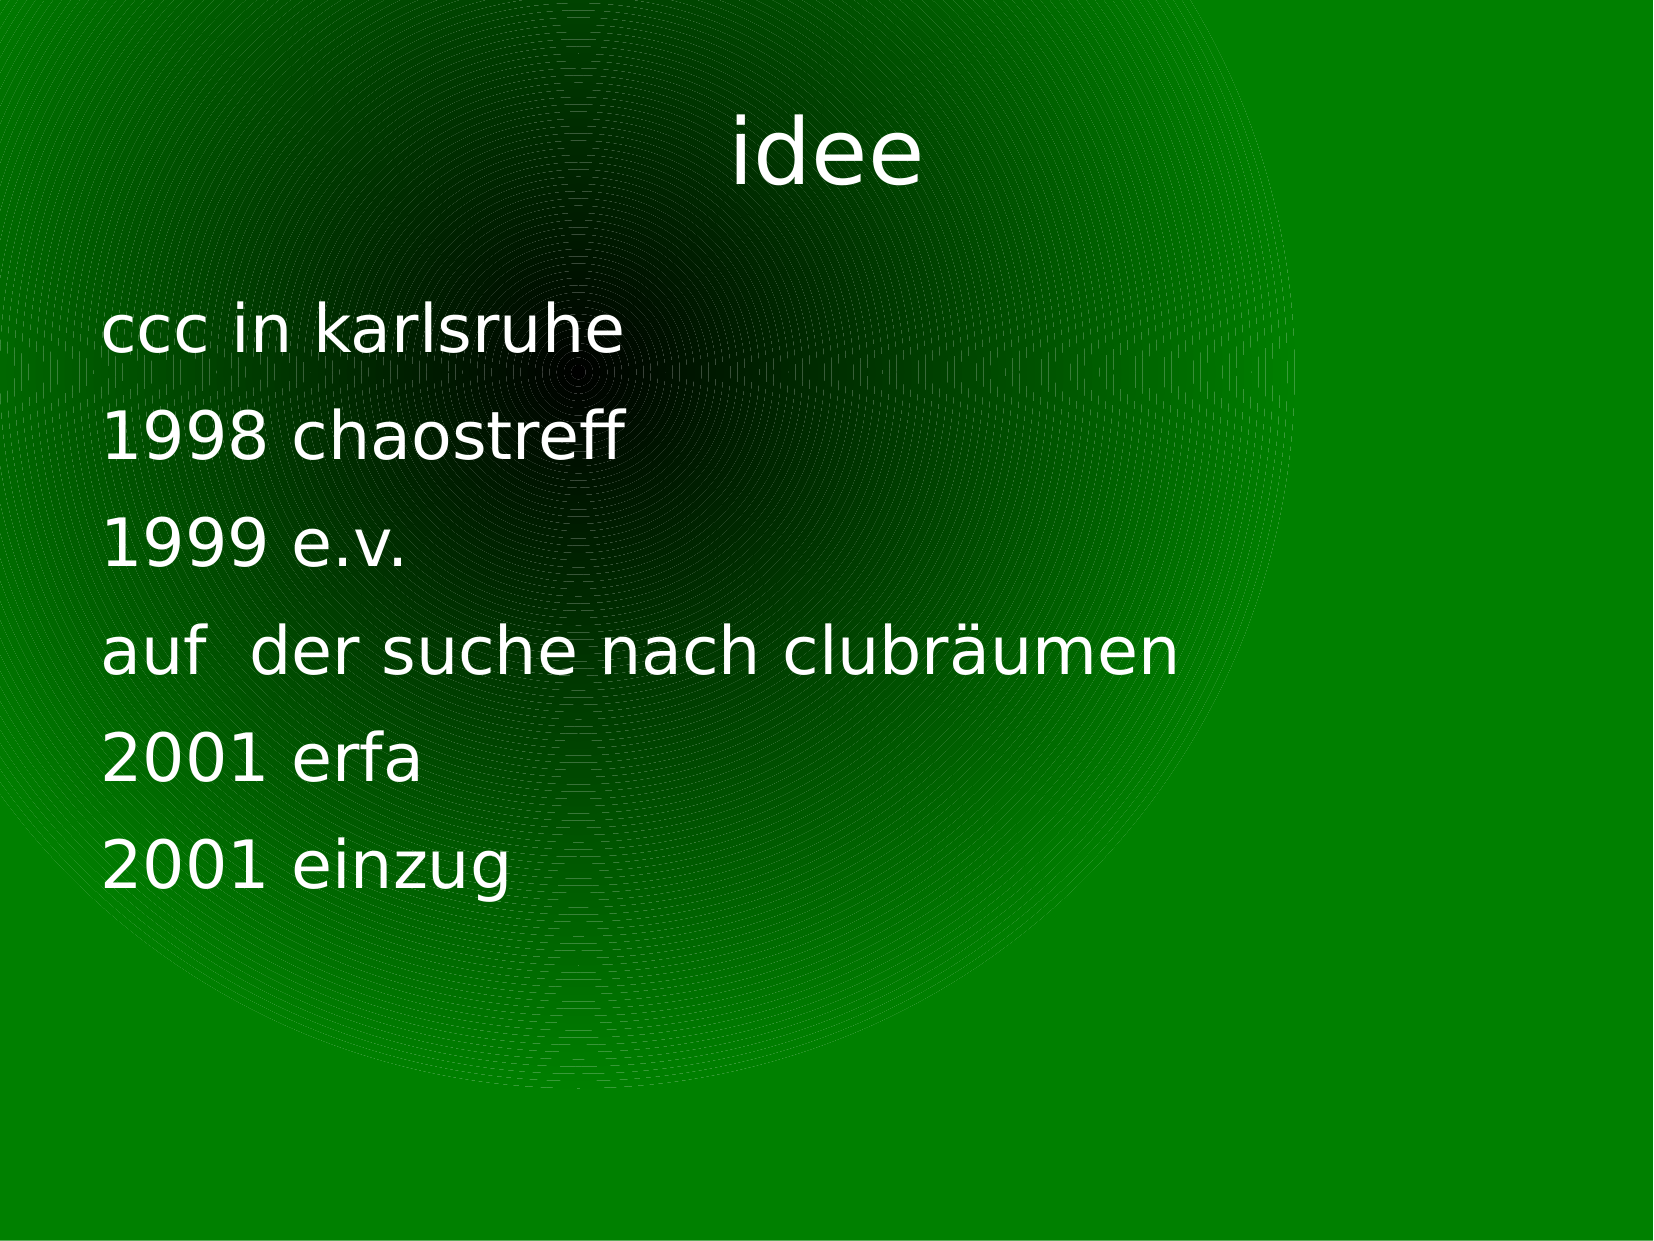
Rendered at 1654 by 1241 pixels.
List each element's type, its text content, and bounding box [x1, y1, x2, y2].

title idee [82, 49, 1571, 257]
list ccc in karlsruhe 1998 chaostreff 1999 e.v. auf der suche nach clubräumen 2001 erfa 2001 einzug [82, 290, 1571, 1109]
